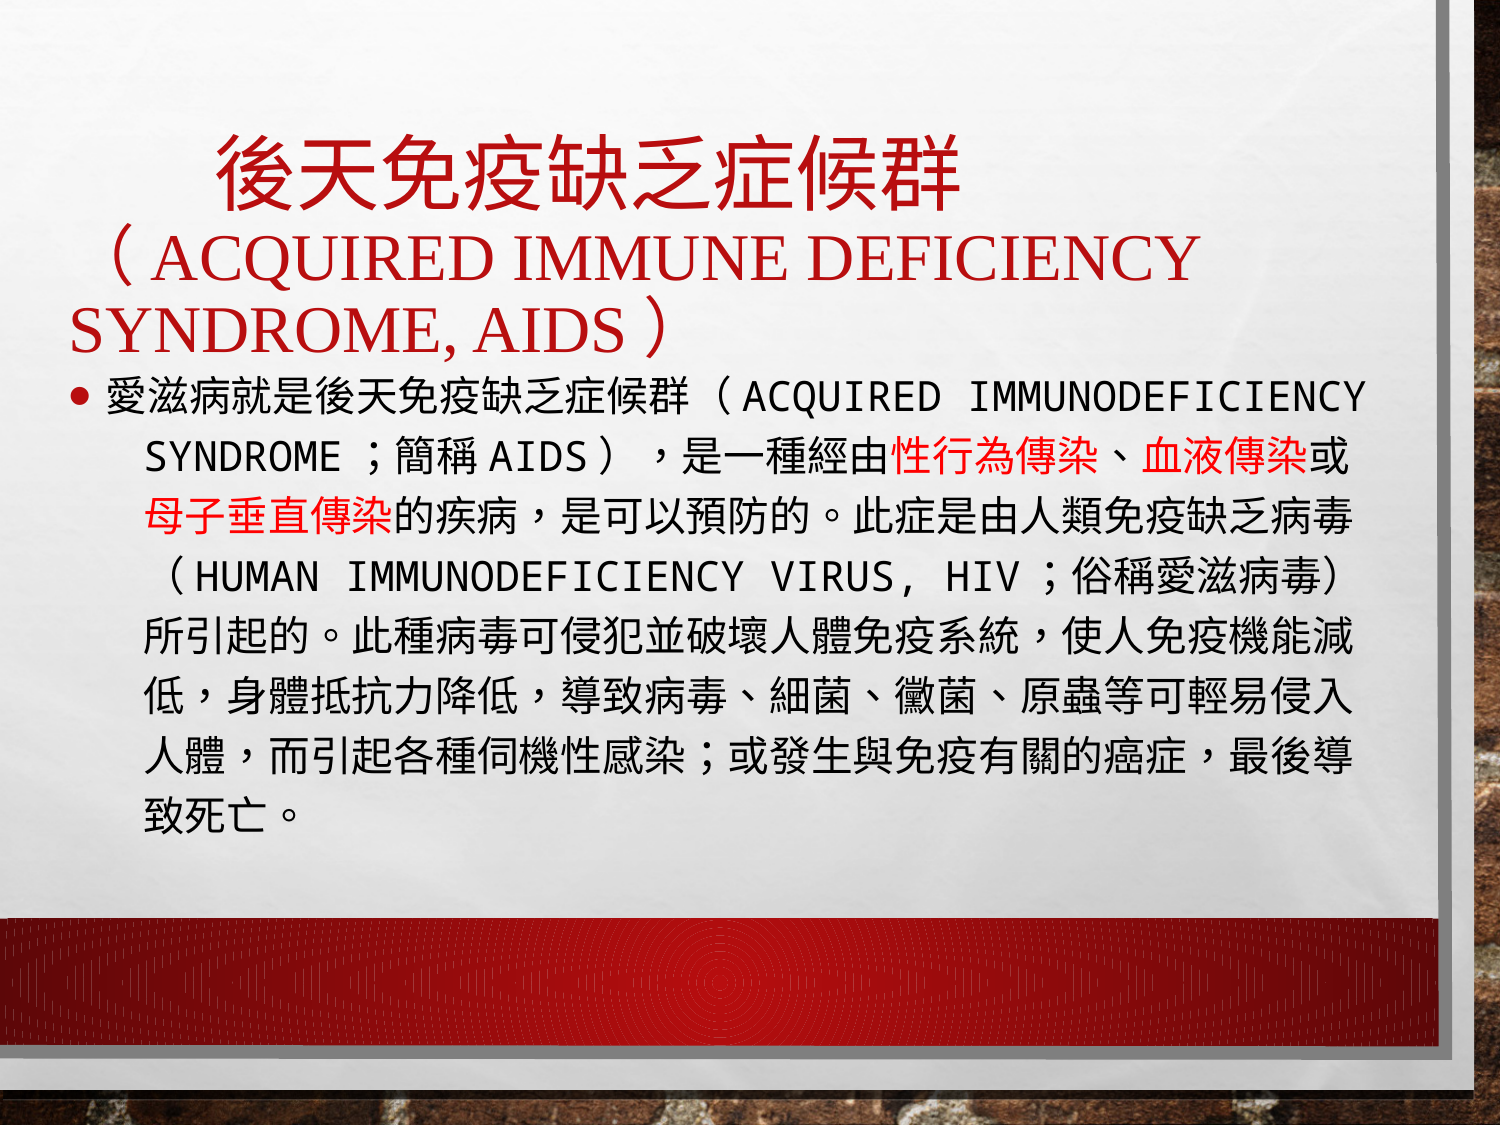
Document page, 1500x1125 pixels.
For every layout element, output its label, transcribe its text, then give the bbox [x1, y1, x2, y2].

title 後天免疫缺乏症候群 （Acquired Immune Deficiency Syndrome, AIDS） [53, 125, 1404, 290]
list 愛滋病就是後天免疫缺乏症候群（Acquired Immunodeficiency Syndrome；簡稱AIDS），是一種經由性行為傳染、血液傳染或母子垂直傳染的疾病，是可以預防的。此症是由人類免疫缺乏病毒（Human Immunodeficiency Virus, HIV；俗稱愛滋病毒）所引起的。此種病毒可侵犯並破壞人體免疫系統，使人免疫機能減低，身體抵抗力降低，導致病毒、細菌、黴菌、原蟲等可輕易侵入人體，而引起各種伺機性感染；或發生與免疫有關的癌症，最後導致死亡。 [53, 295, 1404, 1016]
